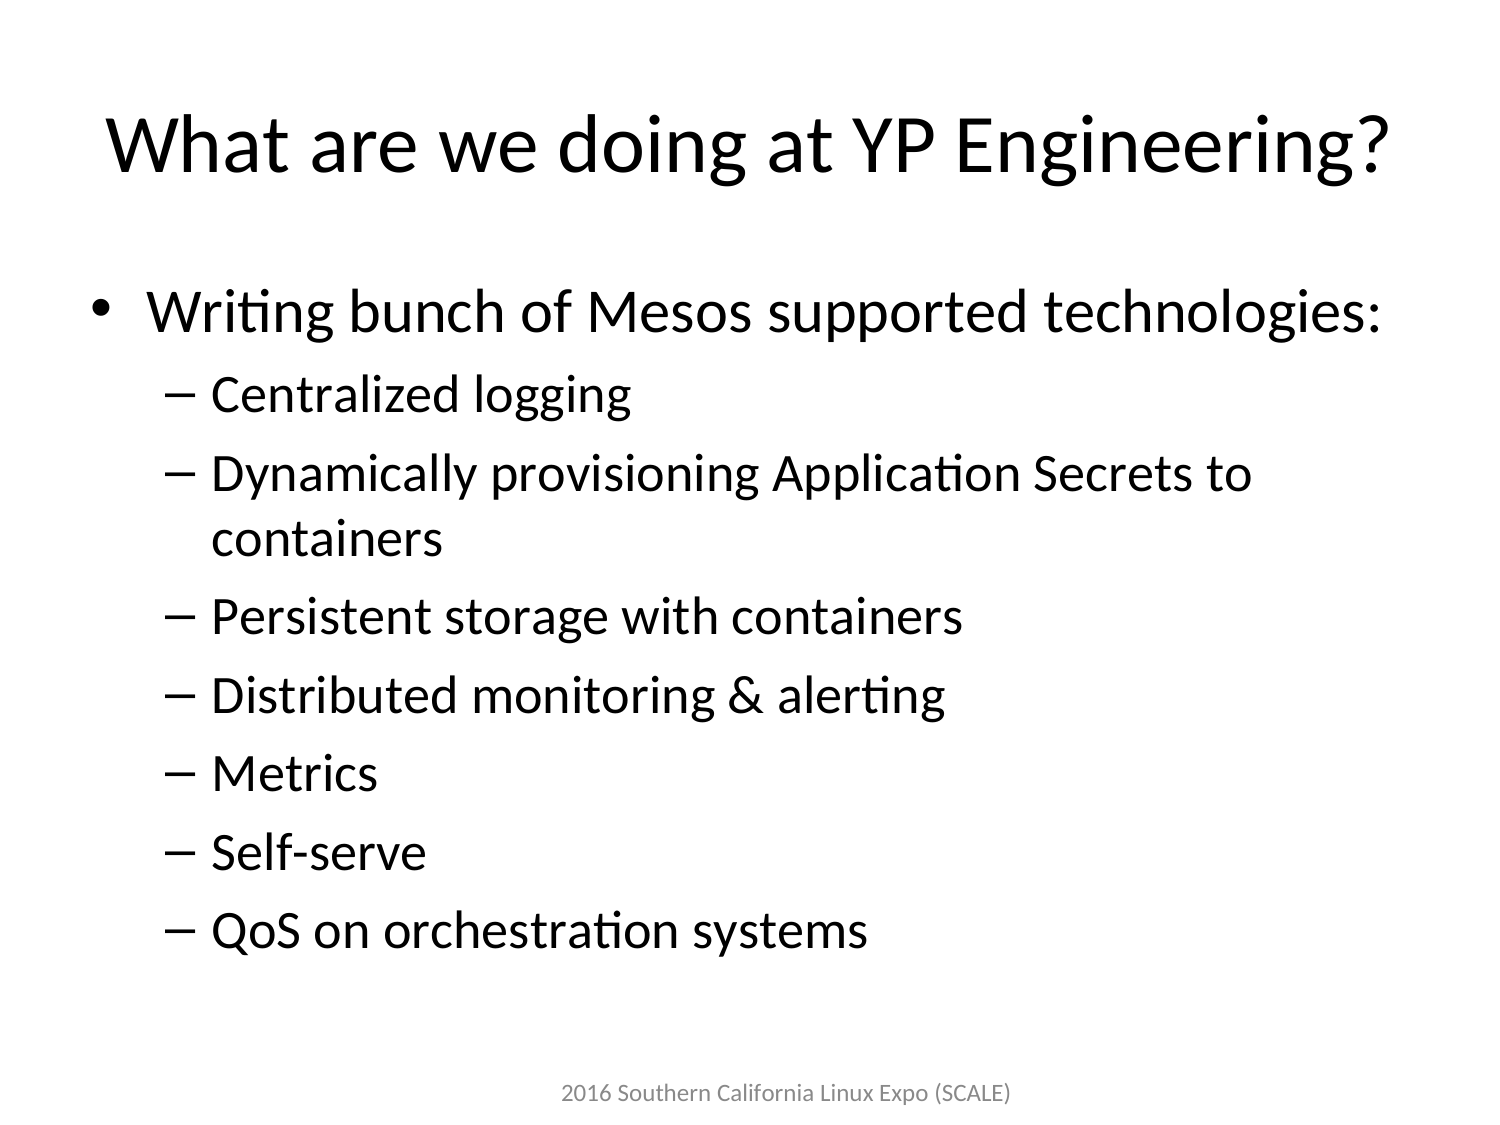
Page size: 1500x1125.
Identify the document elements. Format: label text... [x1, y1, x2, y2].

text_box 2016 Southern California Linux Expo (SCALE) [512, 1061, 1067, 1122]
list Writing bunch of Mesos supported technologies: Centralized logging Dynamically provisioning Application Secrets to containers Persistent storage with containers Distributed monitoring & alerting Metrics Self-serve QoS on orchestration systems [75, 262, 1426, 1005]
title What are we doing at YP Engineering? [75, 45, 1426, 233]
